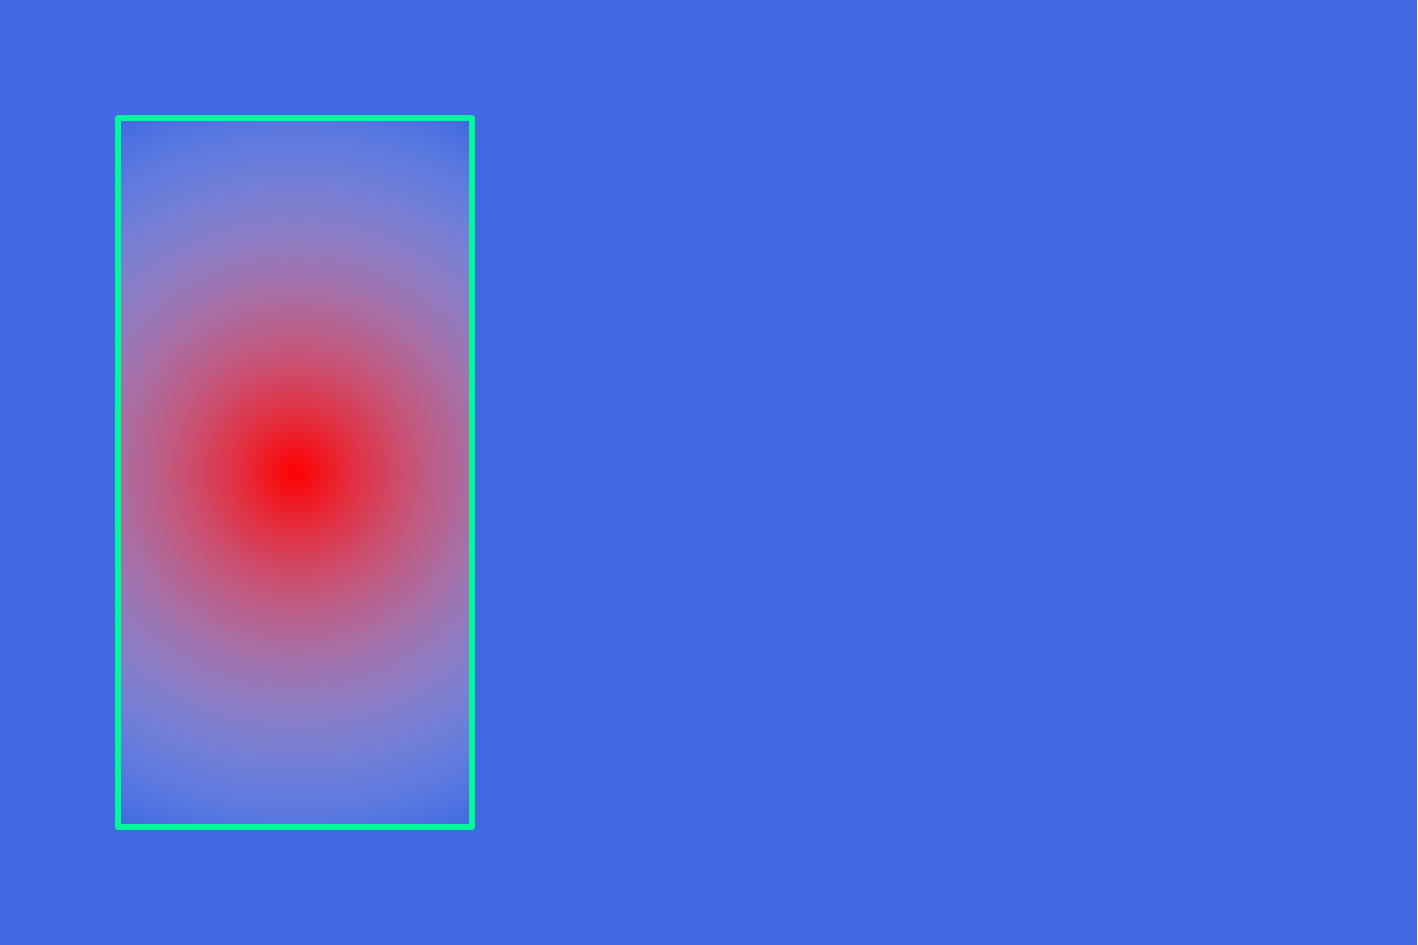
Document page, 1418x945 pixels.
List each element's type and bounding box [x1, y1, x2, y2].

text_box [118, 118, 473, 827]
